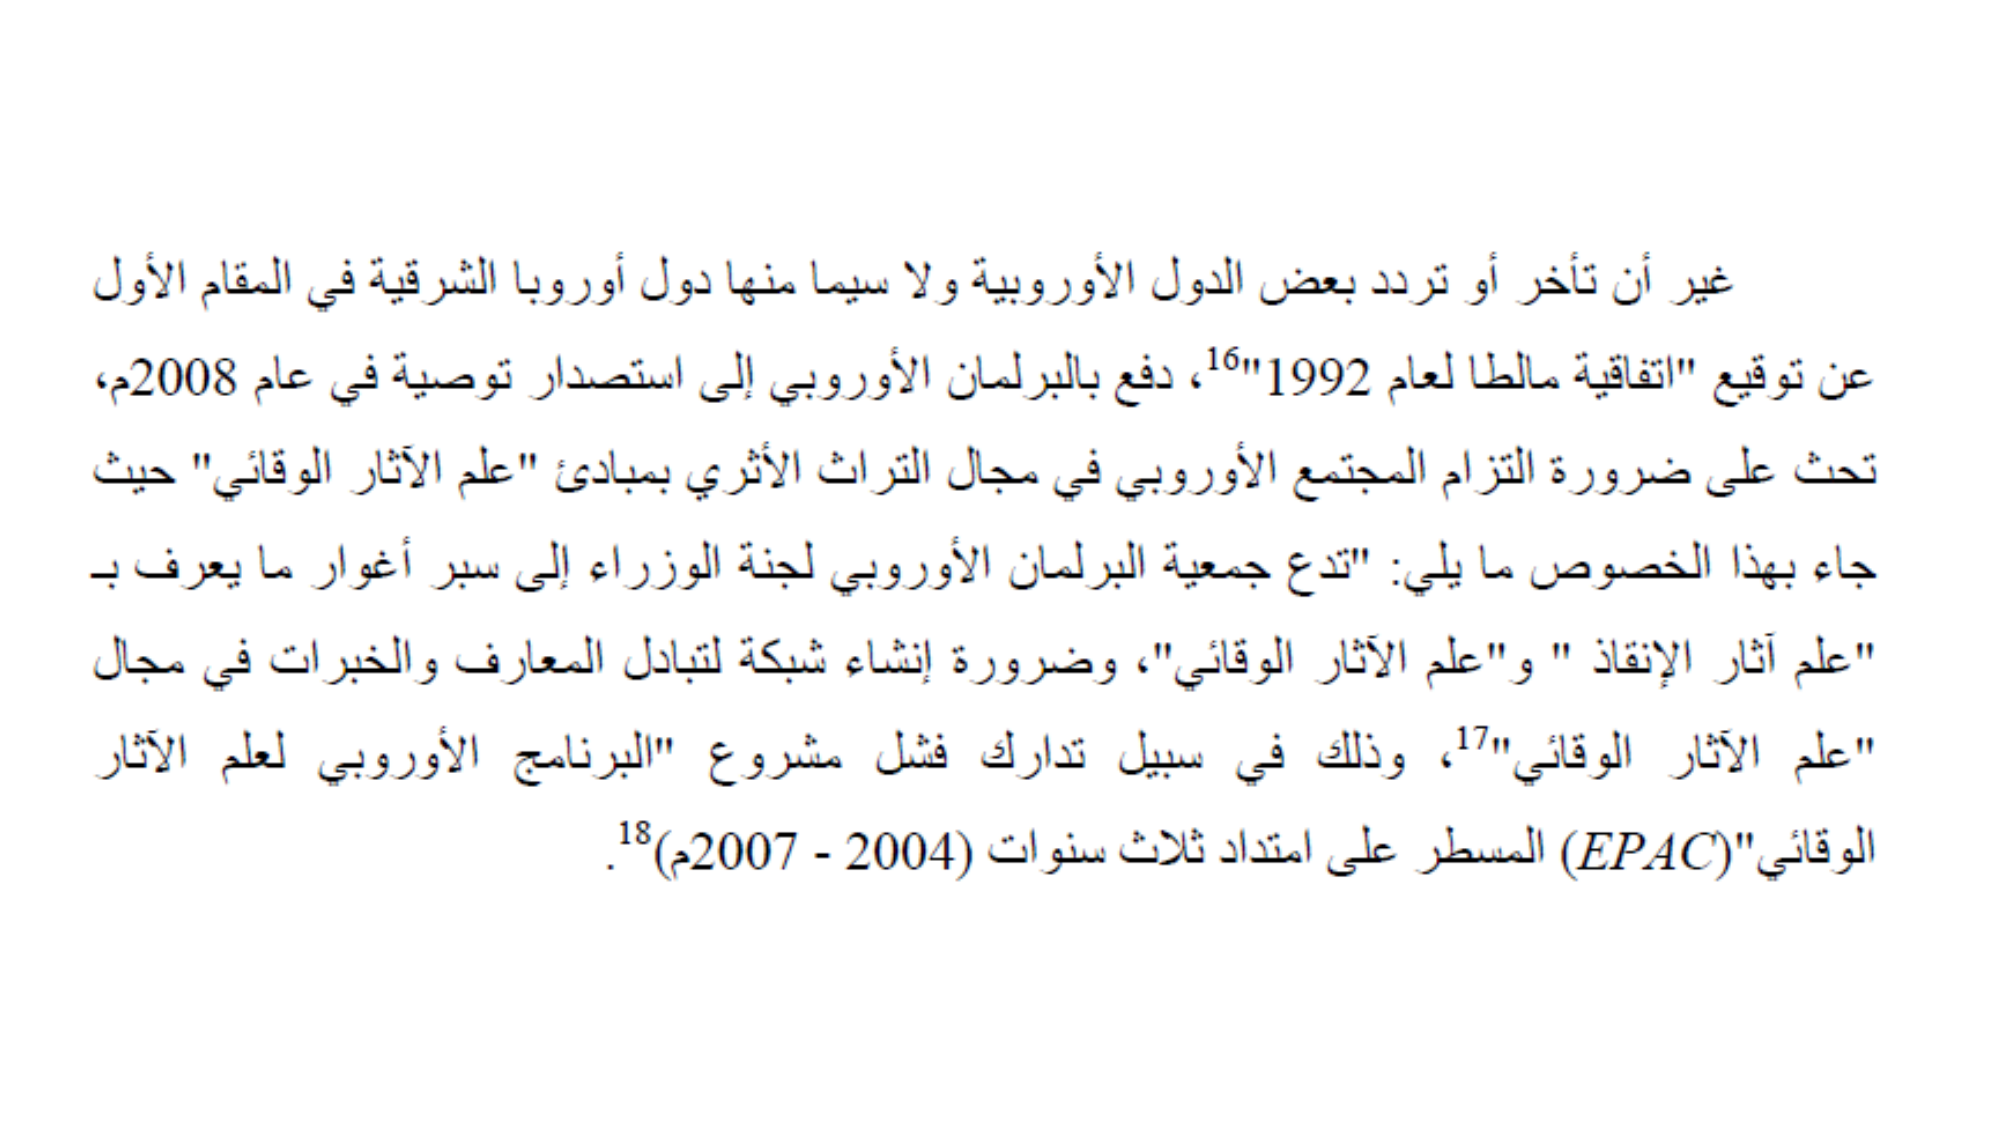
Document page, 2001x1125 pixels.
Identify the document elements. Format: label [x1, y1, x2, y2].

picture [57, 204, 1937, 919]
